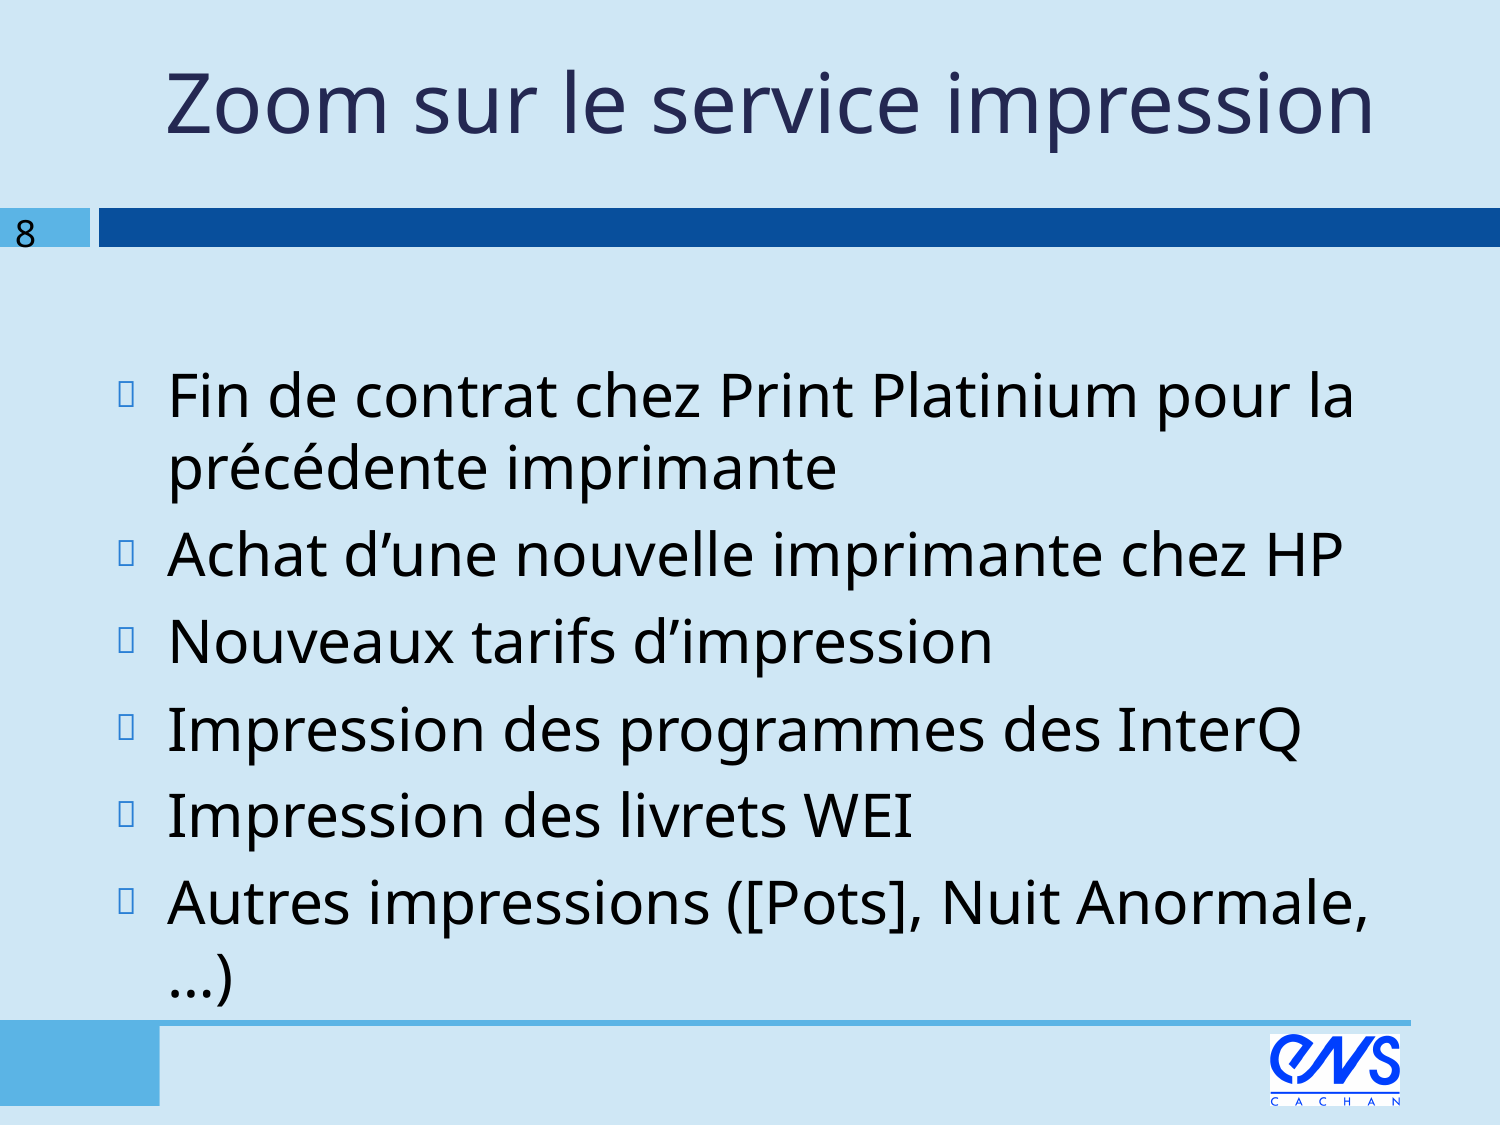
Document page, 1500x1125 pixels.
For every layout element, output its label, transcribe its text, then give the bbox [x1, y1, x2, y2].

list Fin de contrat chez Print Platinium pour la précédente imprimante Achat d’une nouvelle imprimante chez HP Nouveaux tarifs d’impression Impression des programmes des InterQ Impression des livrets WEI Autres impressions ([Pots], Nuit Anormale, …) [100, 262, 1438, 1000]
slide_number <numéro> [0, 202, 88, 243]
picture [1270, 1034, 1400, 1106]
picture [0, 243, 20, 247]
title Zoom sur le service impression [106, 42, 1438, 212]
picture [29, 208, 1500, 247]
